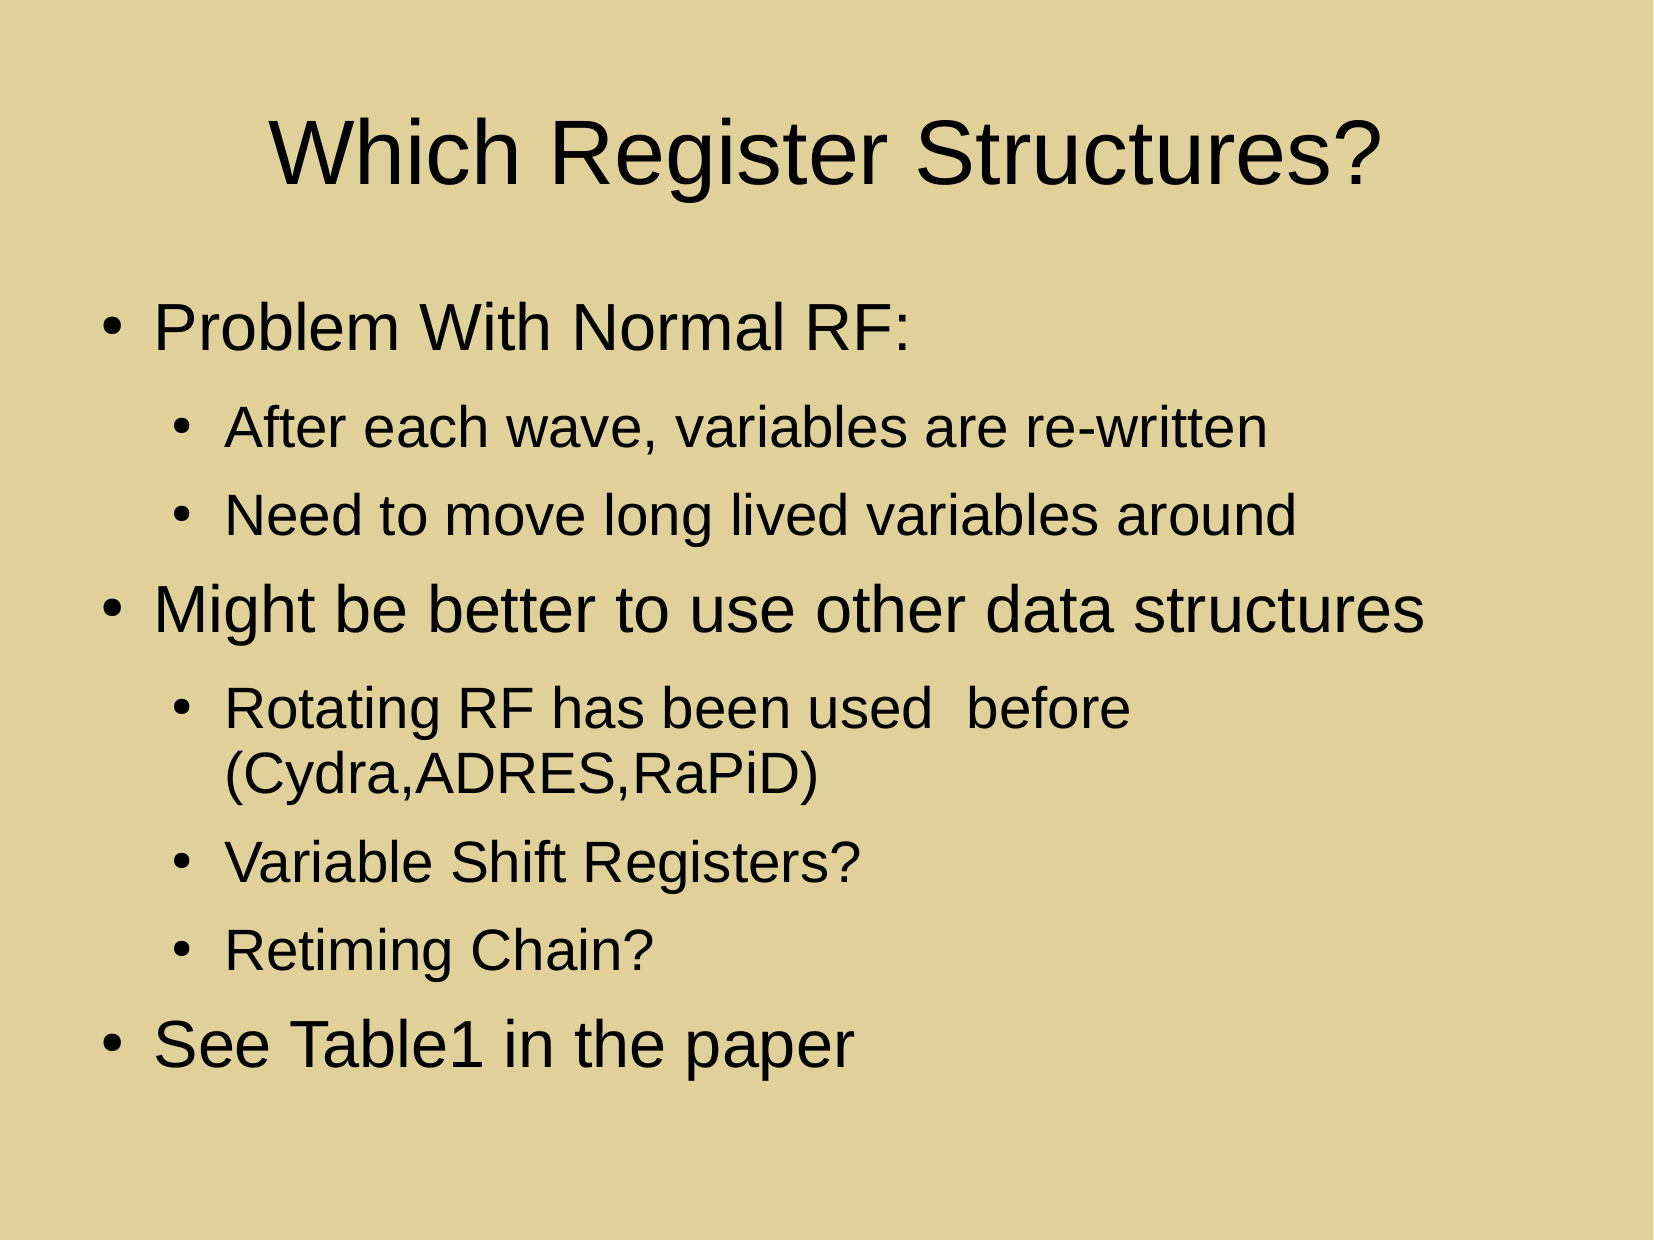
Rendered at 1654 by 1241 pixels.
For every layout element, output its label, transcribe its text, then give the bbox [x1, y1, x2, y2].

list Problem With Normal RF: After each wave, variables are re-written Need to move long lived variables around Might be better to use other data structures Rotating RF has been used before (Cydra,ADRES,RaPiD) Variable Shift Registers? Retiming Chain? See Table1 in the paper [82, 290, 1571, 1109]
title Which Register Structures? [82, 49, 1571, 257]
